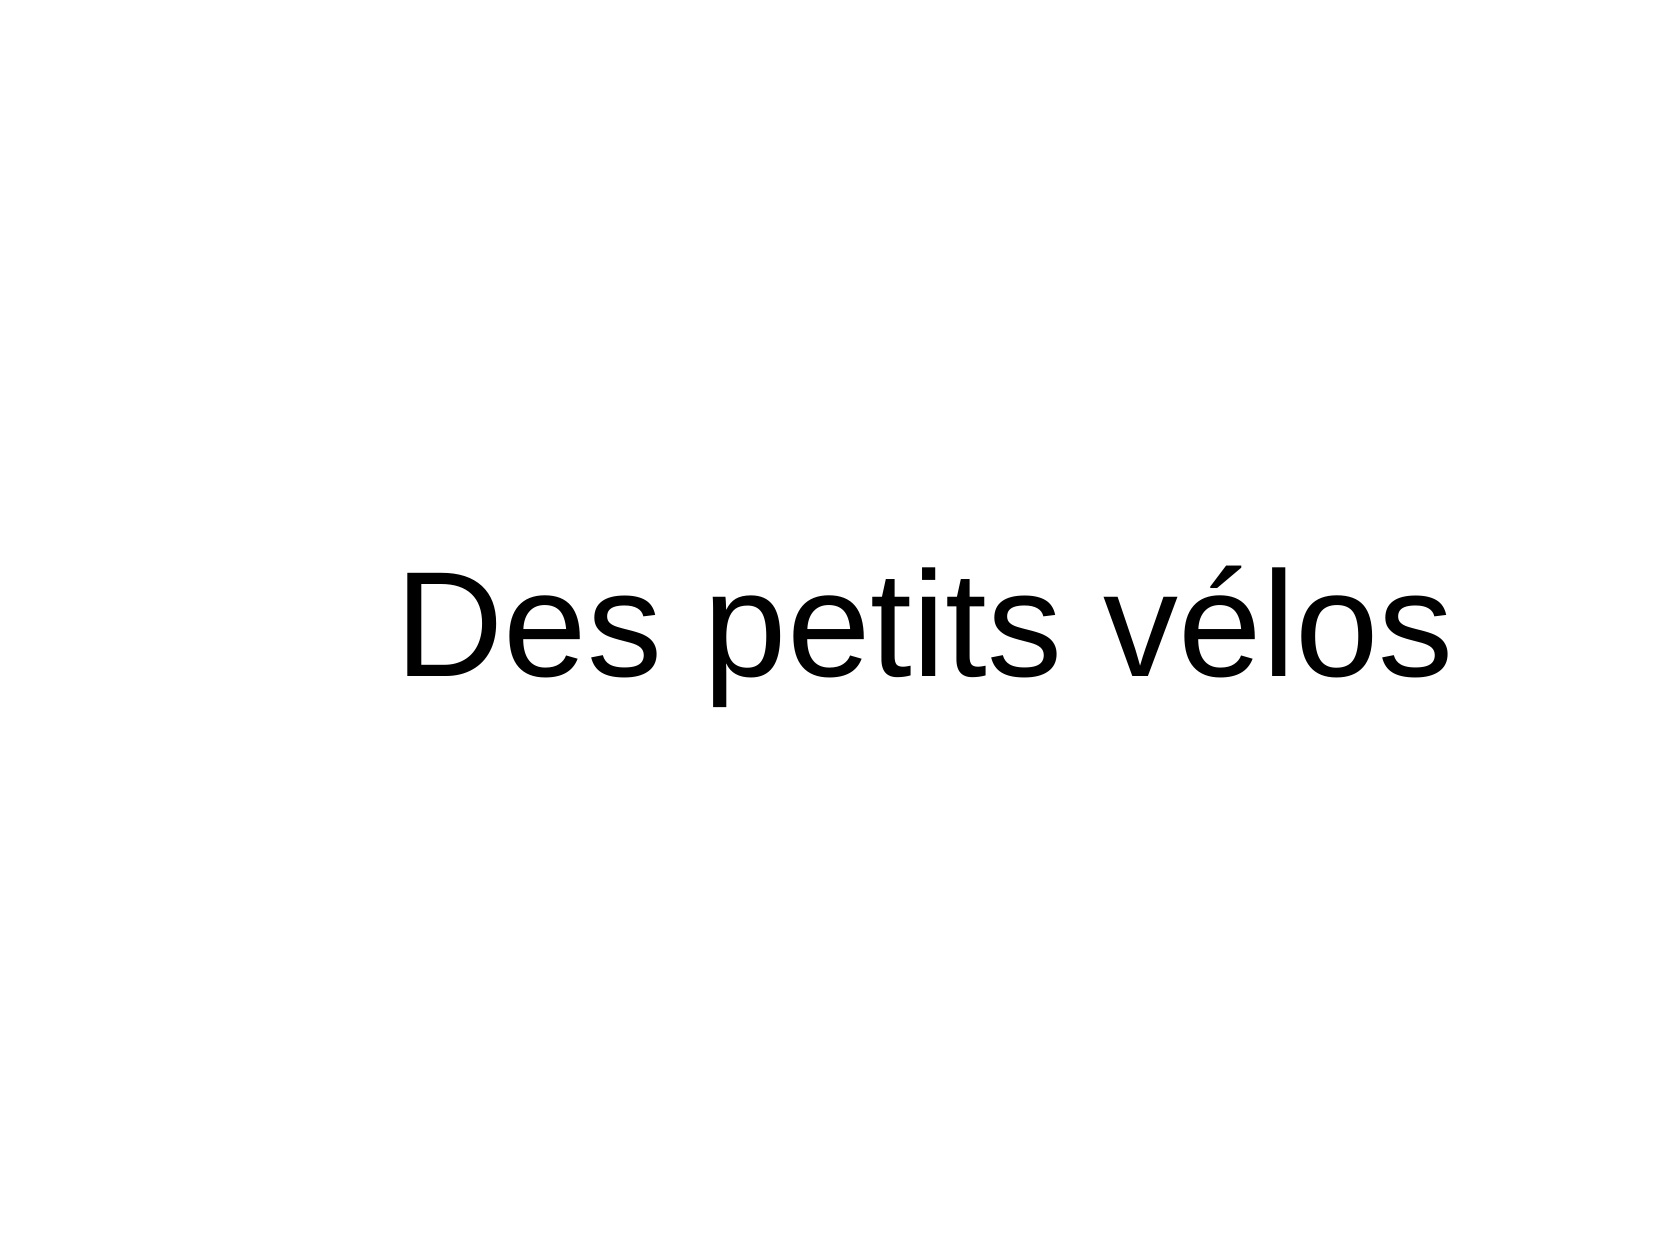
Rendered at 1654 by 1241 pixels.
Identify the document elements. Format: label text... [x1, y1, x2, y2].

text_box Des petits vélos [380, 533, 1506, 717]
